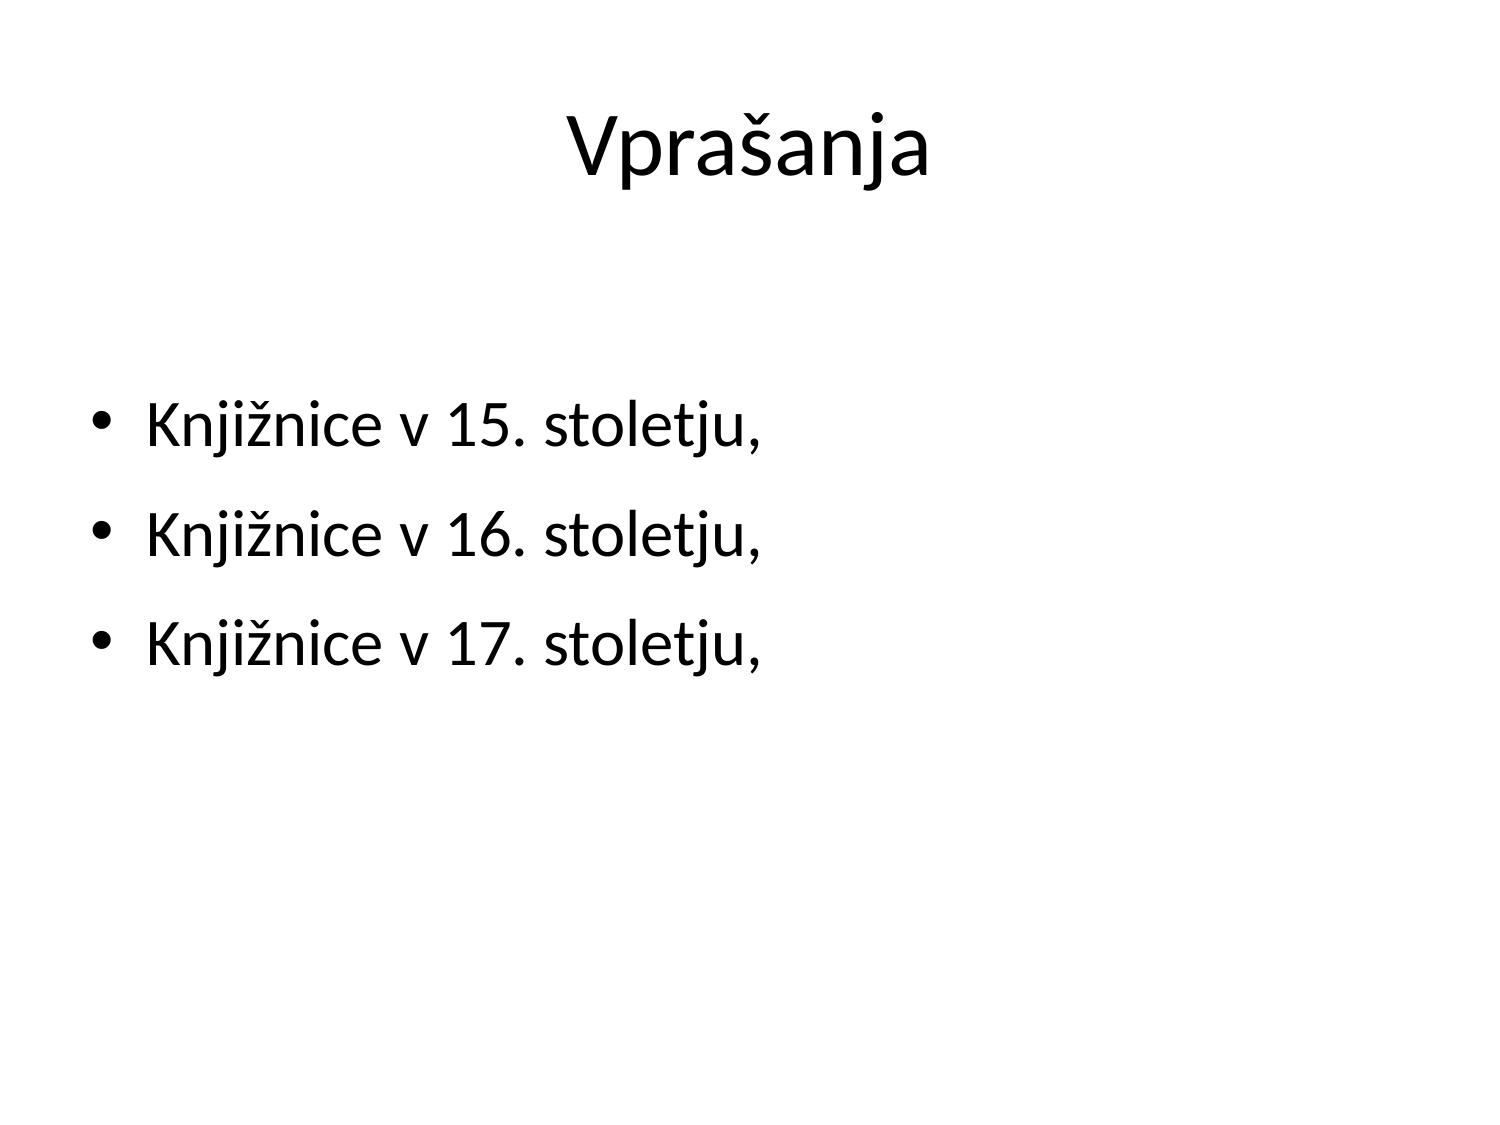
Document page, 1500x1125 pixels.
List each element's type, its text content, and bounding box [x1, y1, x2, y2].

title Vprašanja [75, 45, 1425, 233]
list Knjižnice v 15. stoletju, Knjižnice v 16. stoletju, Knjižnice v 17. stoletju, [75, 262, 1425, 1005]
